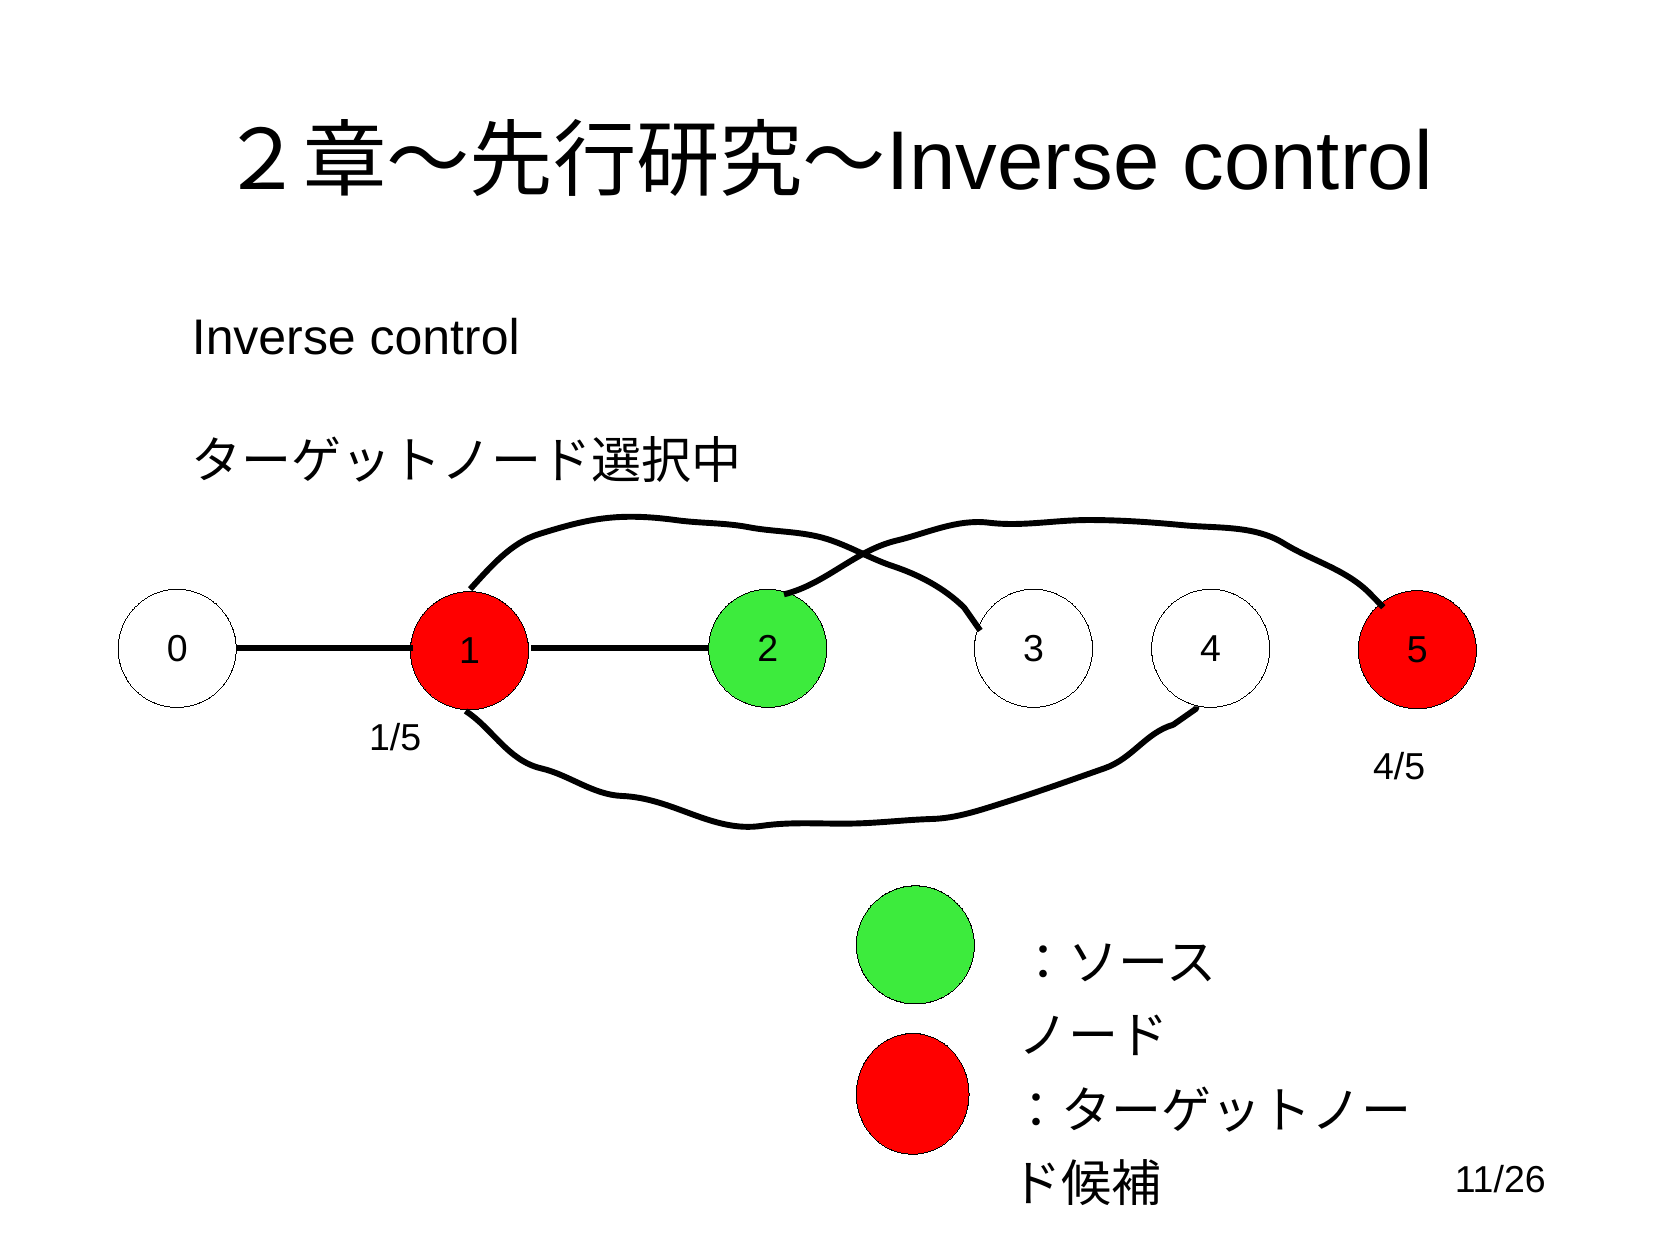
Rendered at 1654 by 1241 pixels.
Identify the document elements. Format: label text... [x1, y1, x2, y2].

text_box 0 [118, 589, 237, 708]
text_box 4 [1151, 589, 1270, 708]
text_box 4/5 [1358, 738, 1477, 798]
text_box ：ターゲットノード候補 [997, 1063, 1477, 1182]
text_box ：ソースノード [1003, 915, 1329, 981]
text_box <番号>/26 [1469, 1151, 1654, 1211]
text_box [856, 885, 975, 1004]
text_box [856, 1033, 970, 1155]
text_box 1/5 [354, 708, 473, 768]
text_box 2 [708, 589, 827, 708]
text_box 3 [974, 589, 1093, 708]
text_box 5 [1358, 590, 1477, 709]
title ２章～先行研究～Inverse control [82, 49, 1571, 257]
text_box 1 [410, 591, 529, 710]
text_box Inverse control ターゲットノード選択中 [177, 301, 768, 473]
